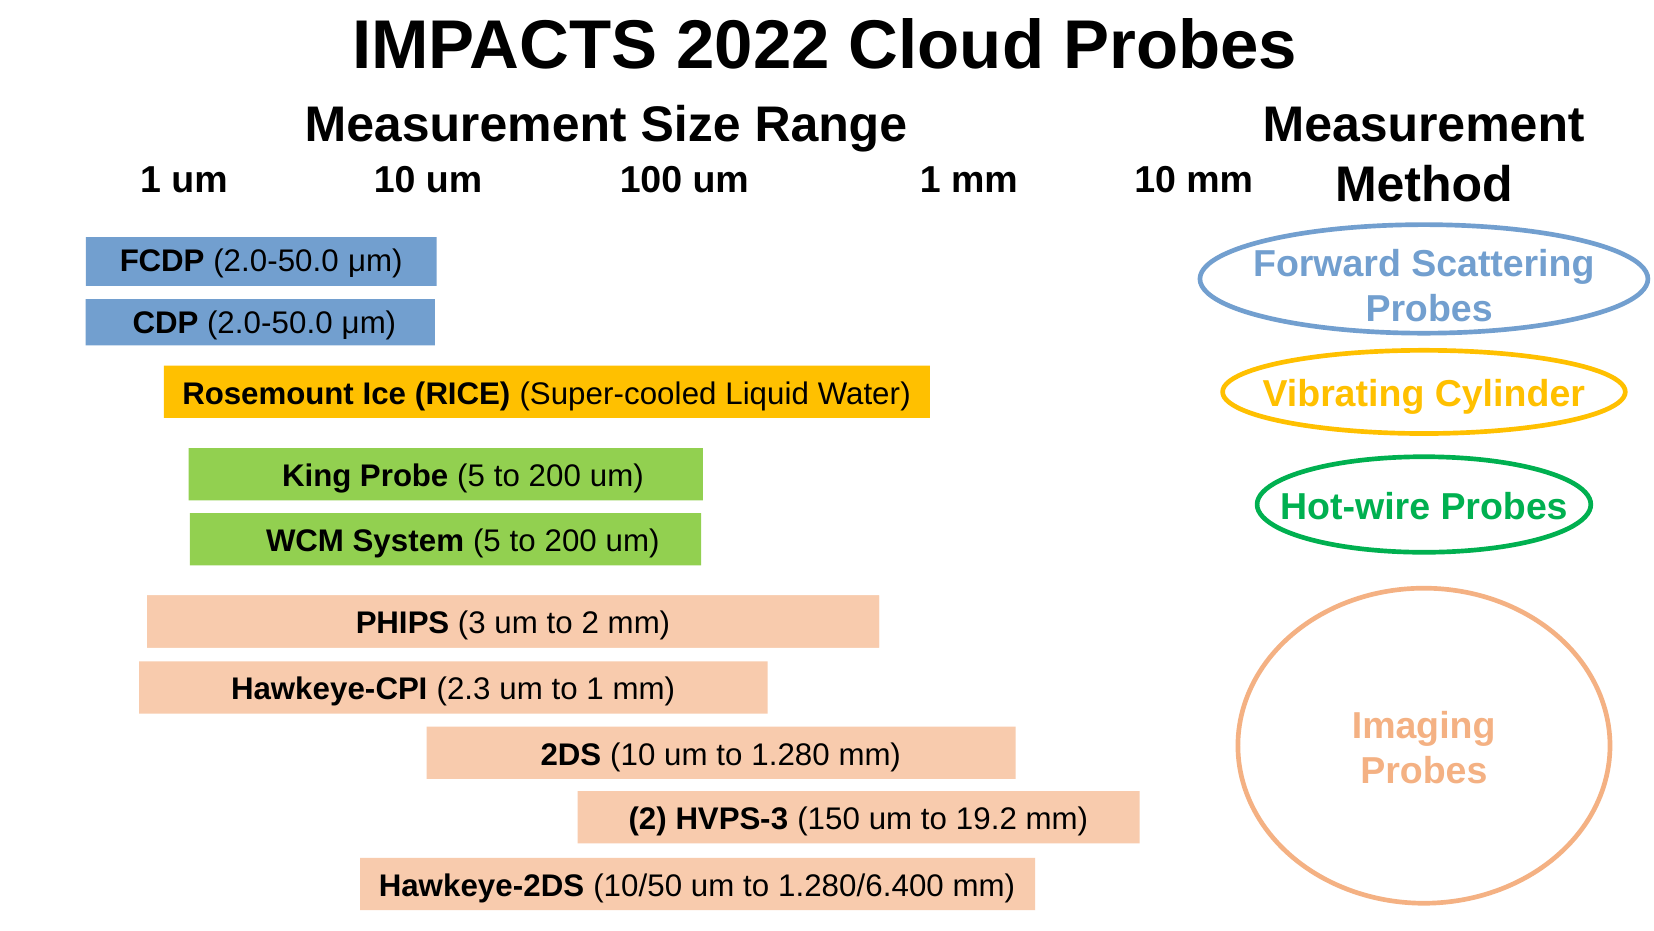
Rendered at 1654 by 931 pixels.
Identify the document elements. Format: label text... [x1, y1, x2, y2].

text_box PHIPS (3 um to 2 mm) [147, 595, 880, 648]
text_box Forward Scattering Probes [1238, 231, 1610, 330]
text_box King Probe (5 to 200 um) [188, 448, 703, 501]
text_box IMPACTS 2022 Cloud Probes [0, 5, 1651, 90]
text_box Forward Scattering Probes [1238, 312, 1610, 337]
text_box Hawkeye-CPI (2.3 um to 1 mm) [139, 661, 768, 714]
text_box Vibrating Cylinder [1247, 362, 1600, 422]
text_box 2DS (10 um to 1.280 mm) [426, 726, 1016, 779]
text_box CDP (2.0-50.0 μm) [85, 299, 435, 346]
text_box WCM System (5 to 200 um) [189, 513, 702, 566]
text_box 1 um 10 um 100 um 1 mm 10 mm [36, 147, 1222, 208]
text_box Forward Scattering Probes [1238, 231, 1296, 245]
text_box Imaging Probes [1337, 693, 1511, 799]
text_box Rosemount Ice (RICE) (Super-cooled Liquid Water) [163, 365, 930, 418]
text_box (2) HVPS-3 (150 um to 19.2 mm) [577, 791, 1140, 844]
text_box Forward Scattering Probes [1552, 231, 1610, 245]
text_box FCDP (2.0-50.0 μm) [85, 237, 437, 286]
text_box Measurement Size Range [283, 83, 929, 147]
text_box Hawkeye-2DS (10/50 um to 1.280/6.400 mm) [360, 857, 1036, 911]
text_box Measurement Method [1222, 83, 1626, 219]
text_box Hot-wire Probes [1265, 474, 1583, 535]
